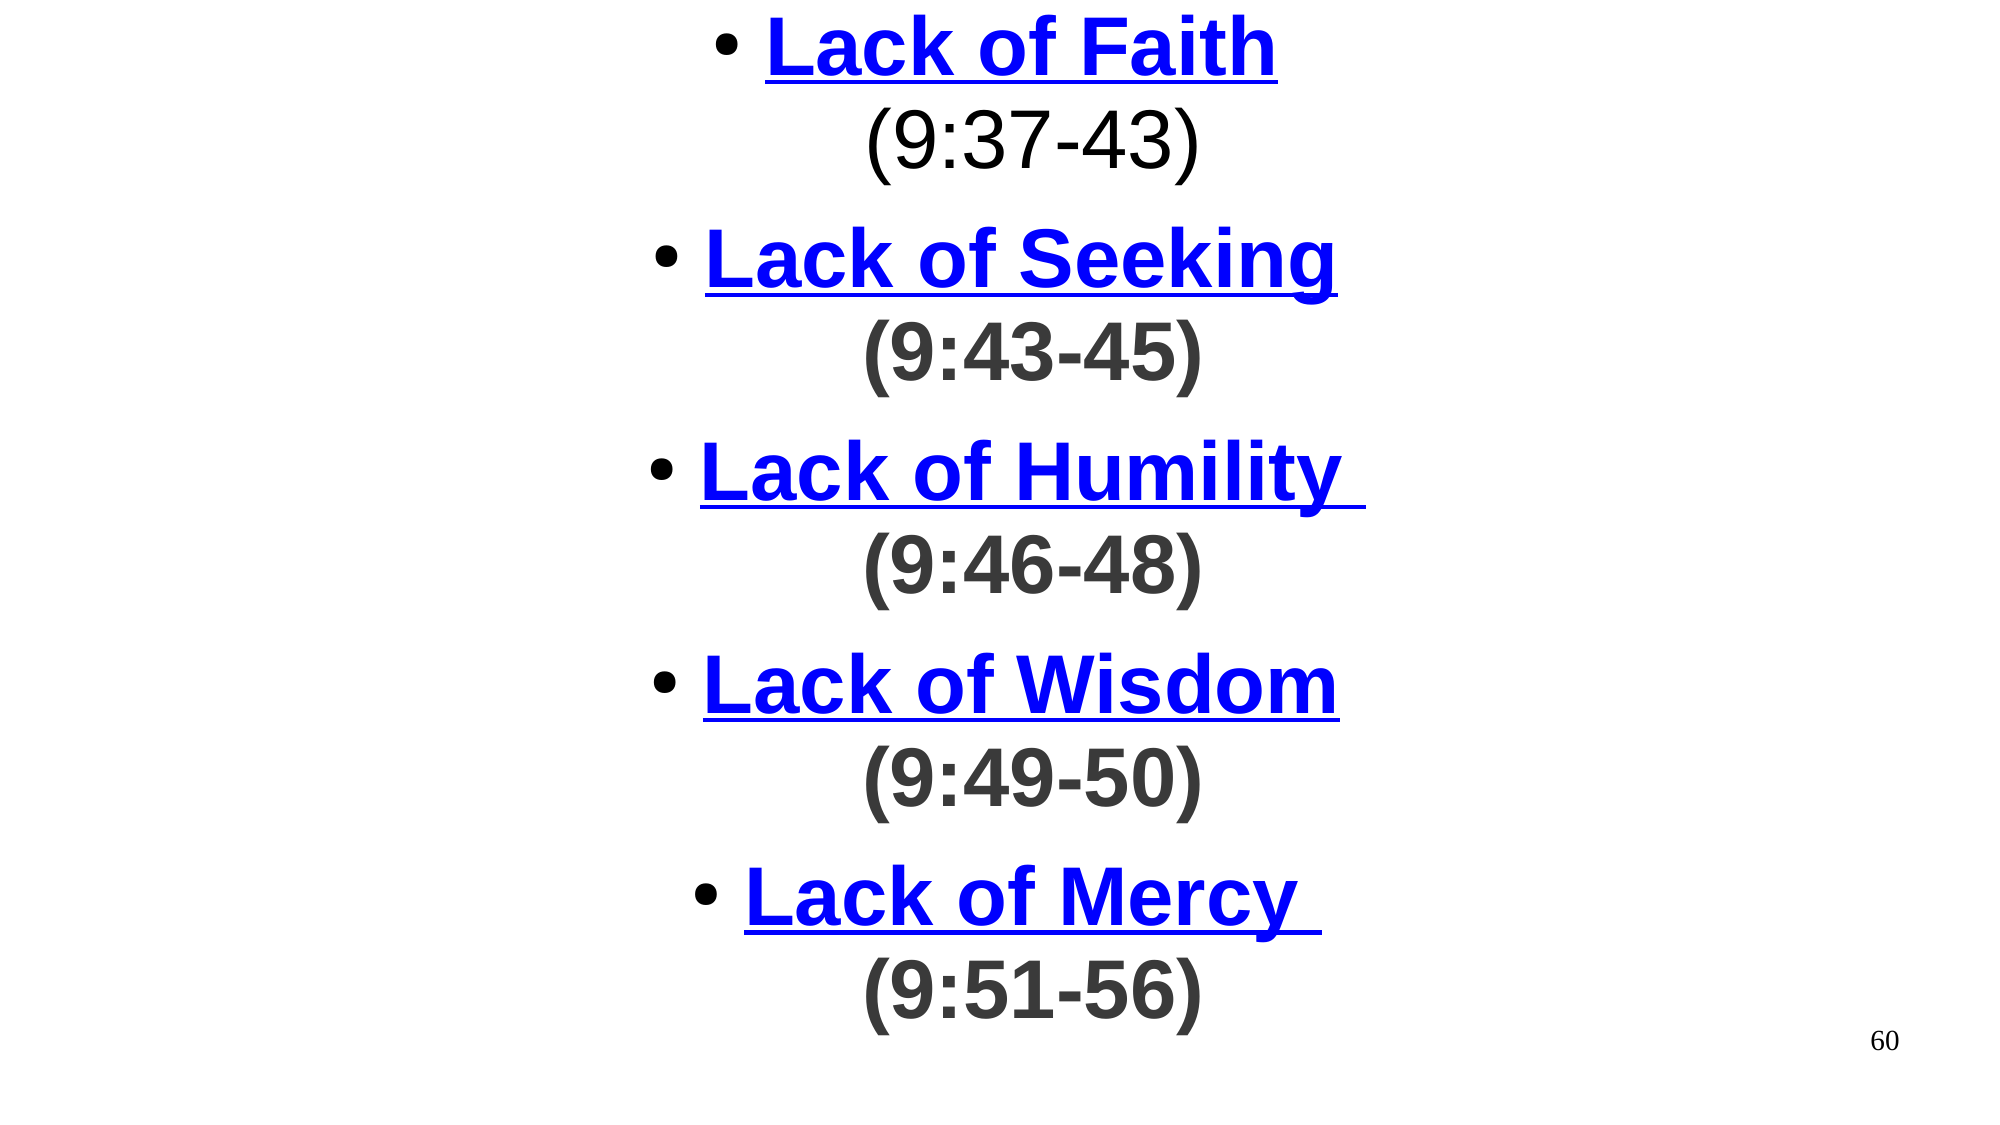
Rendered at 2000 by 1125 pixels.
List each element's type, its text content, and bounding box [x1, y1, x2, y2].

list Lack of Faith (9:37-43) Lack of Seeking (9:43-45) Lack of Humility (9:46-48) Lack of Wisdom (9:49-50) Lack of Mercy (9:51-56) [0, 0, 1996, 1123]
